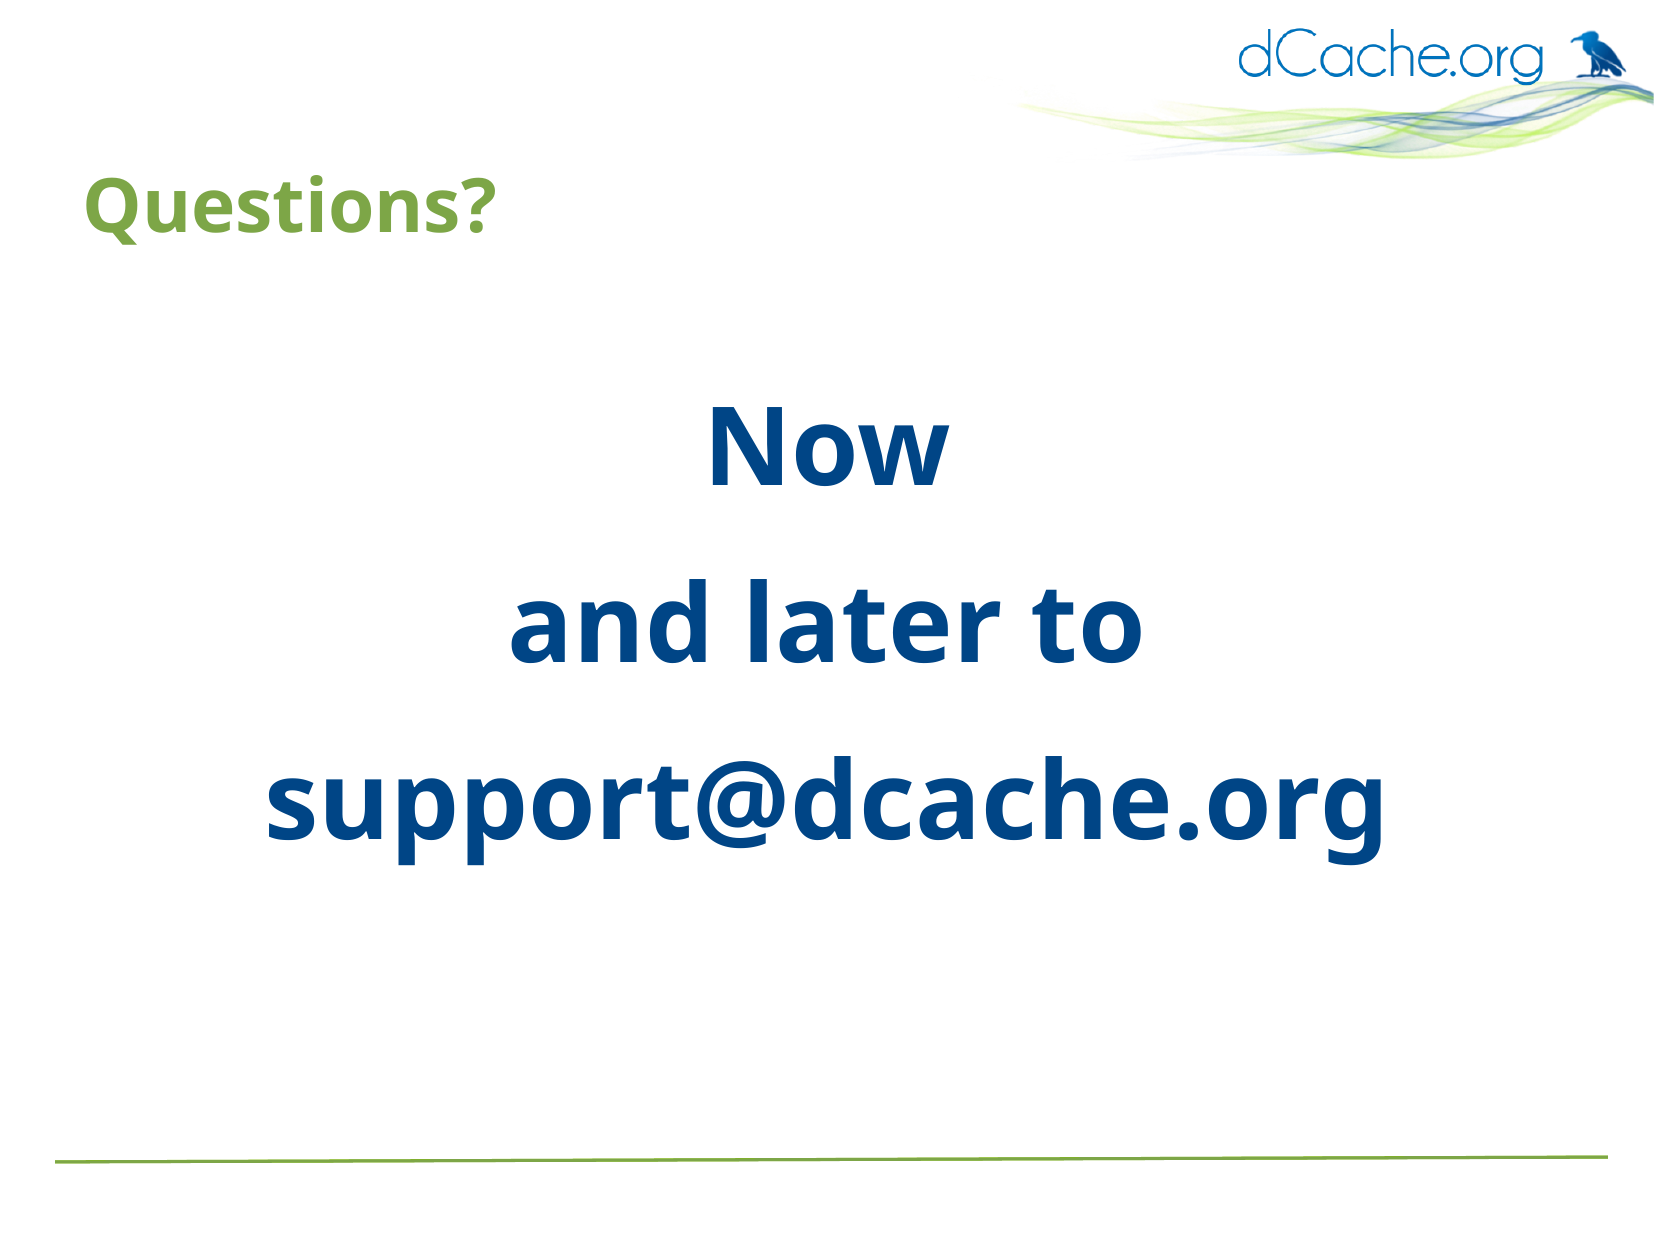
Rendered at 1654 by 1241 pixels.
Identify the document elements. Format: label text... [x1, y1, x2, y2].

list Now and later to support@dcache.org [82, 368, 1571, 872]
picture [956, 16, 1654, 169]
title Questions? [82, 155, 1605, 252]
